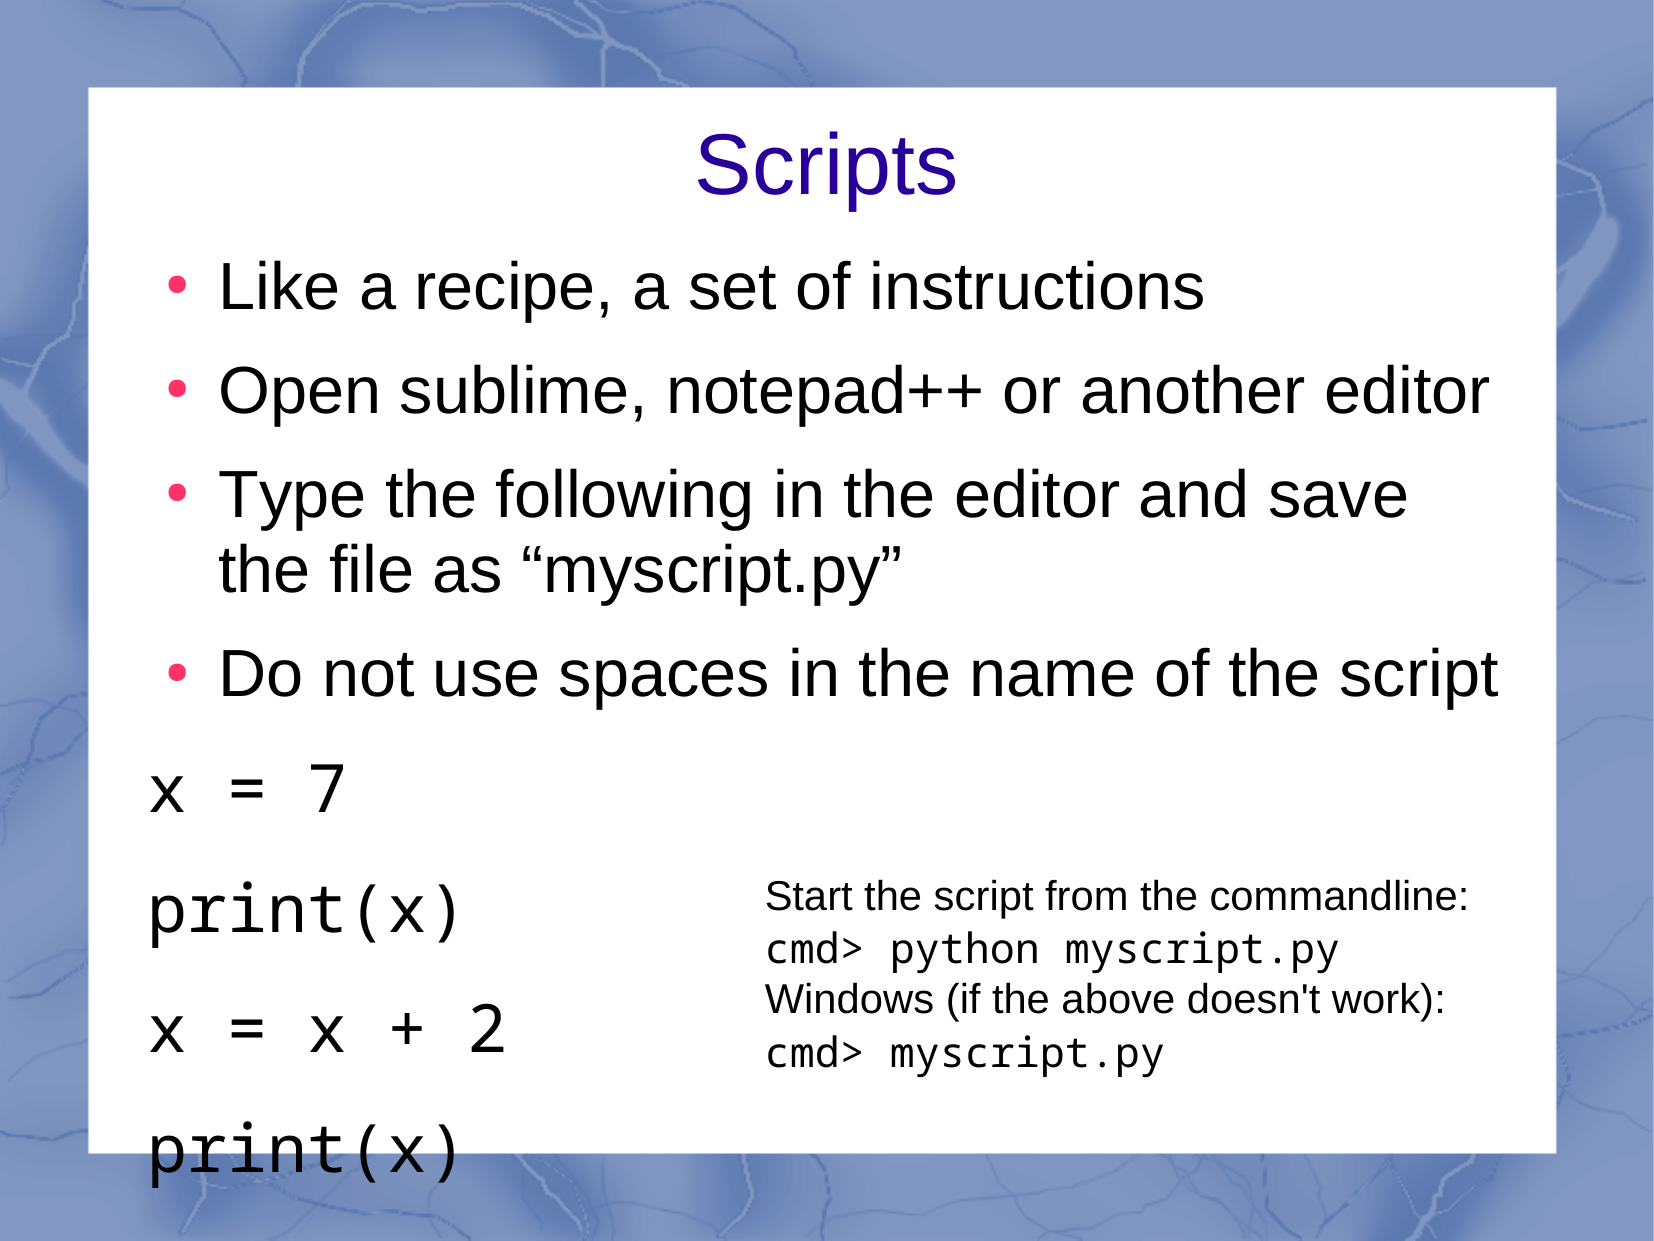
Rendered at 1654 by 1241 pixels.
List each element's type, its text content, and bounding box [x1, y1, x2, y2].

list Like a recipe, a set of instructions Open sublime, notepad++ or another editor Type the following in the editor and save the file as “myscript.py” Do not use spaces in the name of the script x = 7 print(x) x = x + 2 print(x) [147, 248, 1506, 1140]
title Scripts [118, 61, 1536, 269]
text_box Start the script from the commandline: cmd> python myscript.py Windows (if the above doesn't work): cmd> myscript.py [750, 865, 1485, 1071]
picture [0, 0, 1654, 1241]
